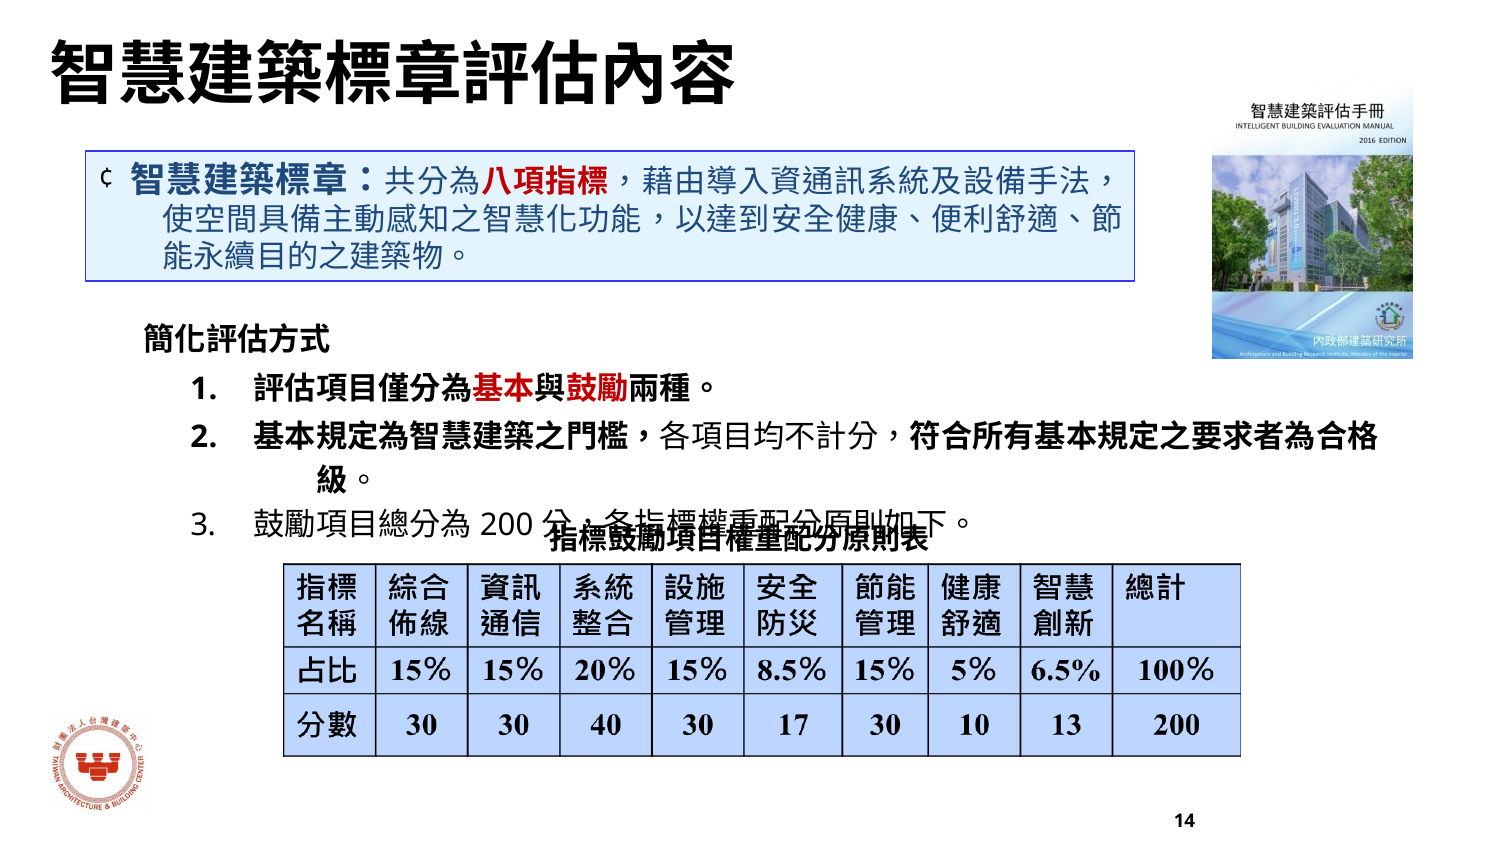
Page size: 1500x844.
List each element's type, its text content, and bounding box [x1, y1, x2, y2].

picture [283, 560, 1241, 761]
picture [48, 713, 148, 814]
text_box 指標鼓勵項目權重配分原則表 [538, 514, 941, 561]
picture [1212, 76, 1413, 359]
text_box 14 [1162, 798, 1500, 844]
text_box 簡化評估方式 評估項目僅分為基本與鼓勵兩種。 基本規定為智慧建築之門檻，各項目均不計分，符合所有基本規定之要求者為合格級。 鼓勵項目總分為200分，各指標權重配分原則如下。 [85, 307, 1428, 537]
text_box 智慧建築標章評估內容 [38, 34, 875, 120]
text_box 智慧建築標章：共分為八項指標，藉由導入資通訊系統及設備手法，使空間具備主動感知之智慧化功能，以達到安全健康、便利舒適、節能永續目的之建築物。 [85, 151, 1135, 281]
